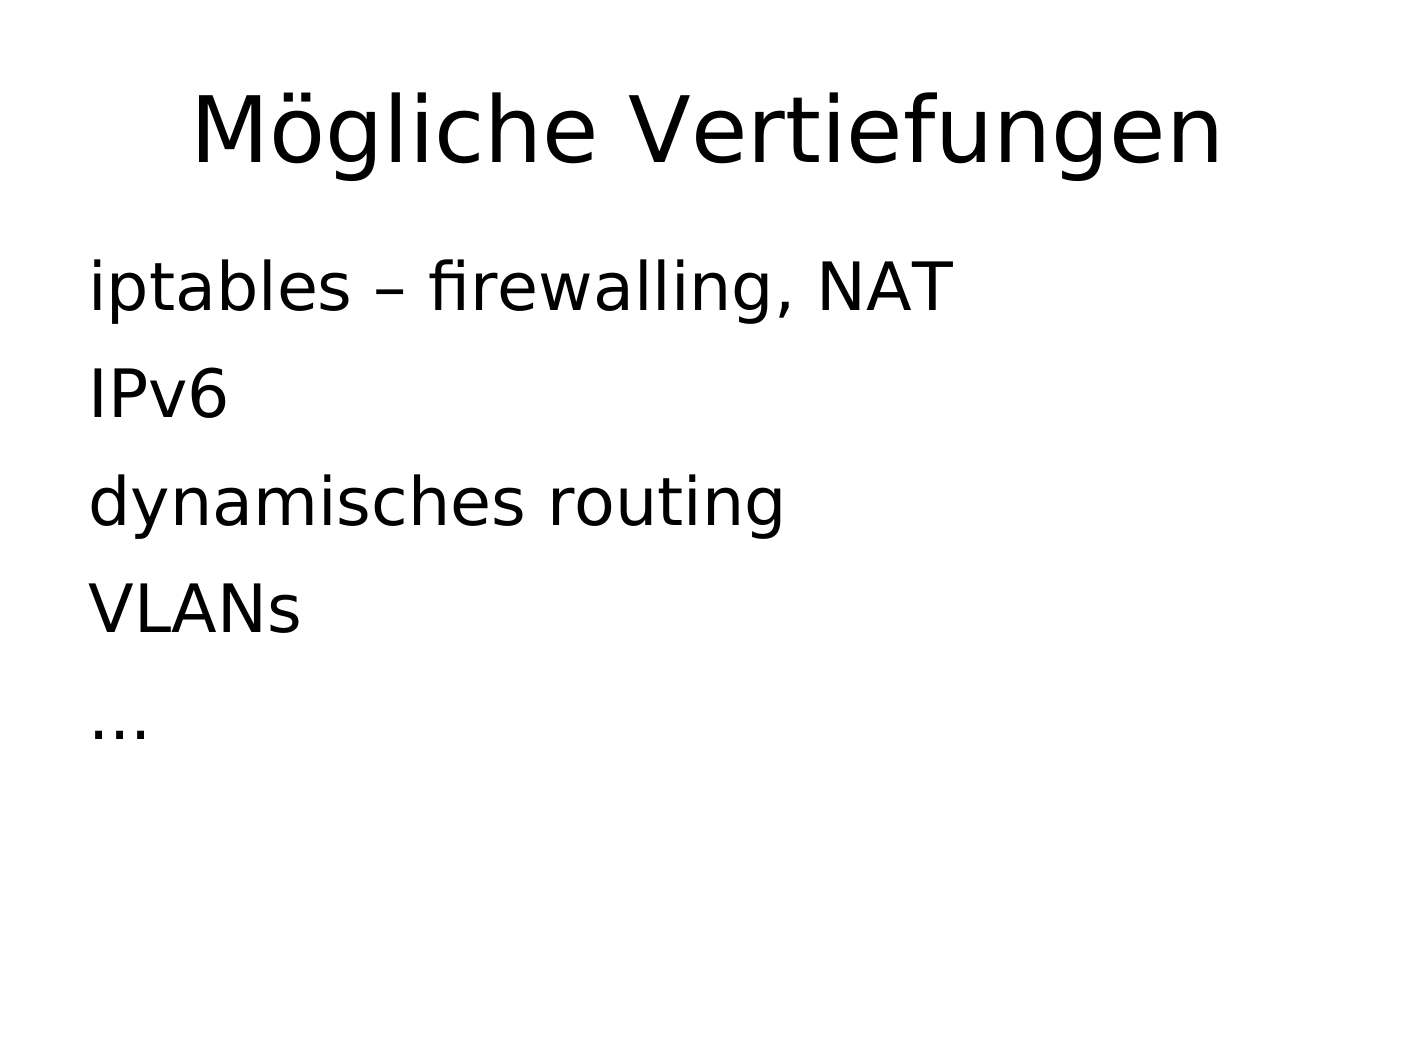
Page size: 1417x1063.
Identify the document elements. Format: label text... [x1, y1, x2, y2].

title Mögliche Vertiefungen [70, 49, 1346, 213]
list iptables – firewalling, NAT IPv6 dynamisches routing VLANs ... [70, 248, 1346, 936]
